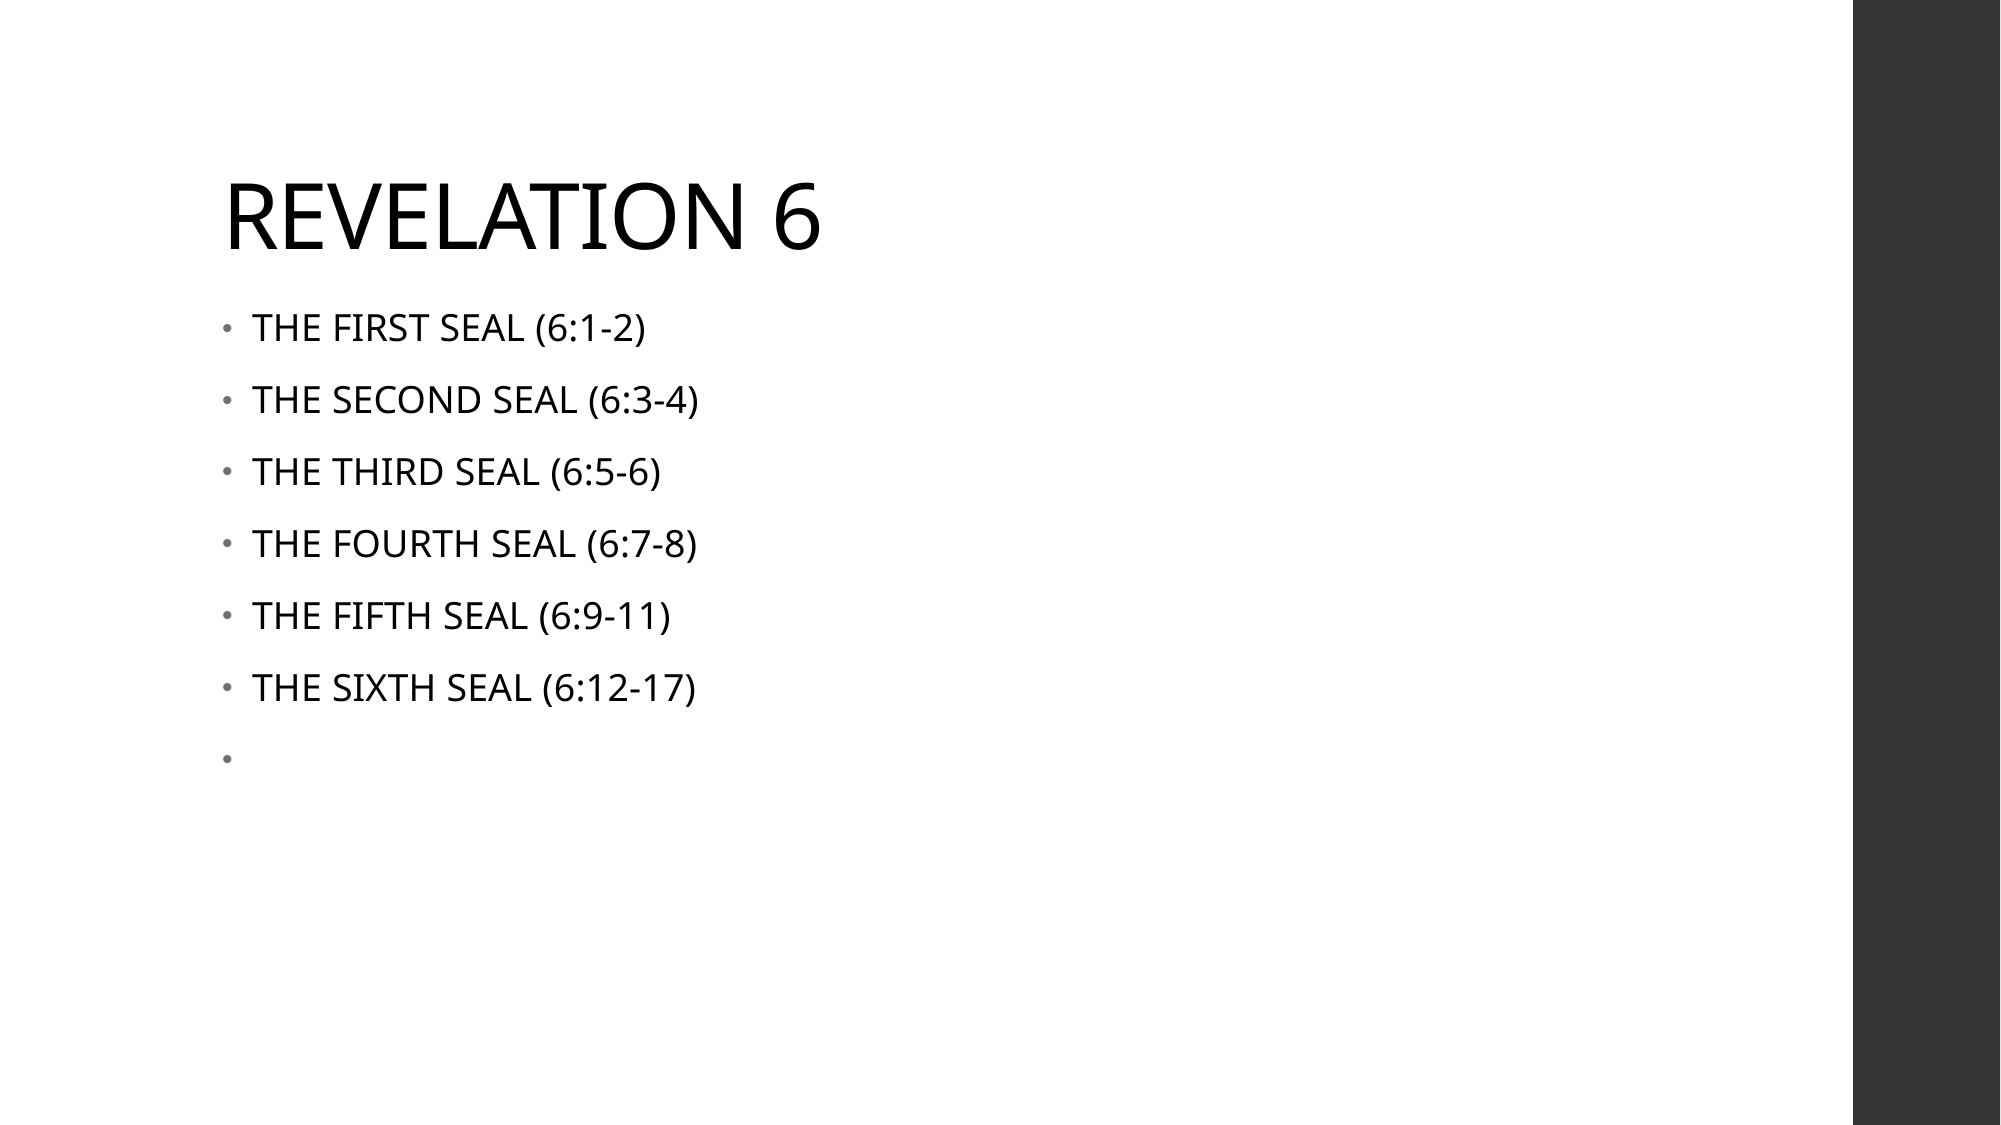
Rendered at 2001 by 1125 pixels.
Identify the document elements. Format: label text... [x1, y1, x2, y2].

title REVELATION 6 [206, 60, 1797, 278]
list THE FIRST SEAL (6:1-2) THE SECOND SEAL (6:3-4) THE THIRD SEAL (6:5-6) THE FOURTH SEAL (6:7-8) THE FIFTH SEAL (6:9-11) THE SIXTH SEAL (6:12-17) [206, 299, 1617, 1014]
